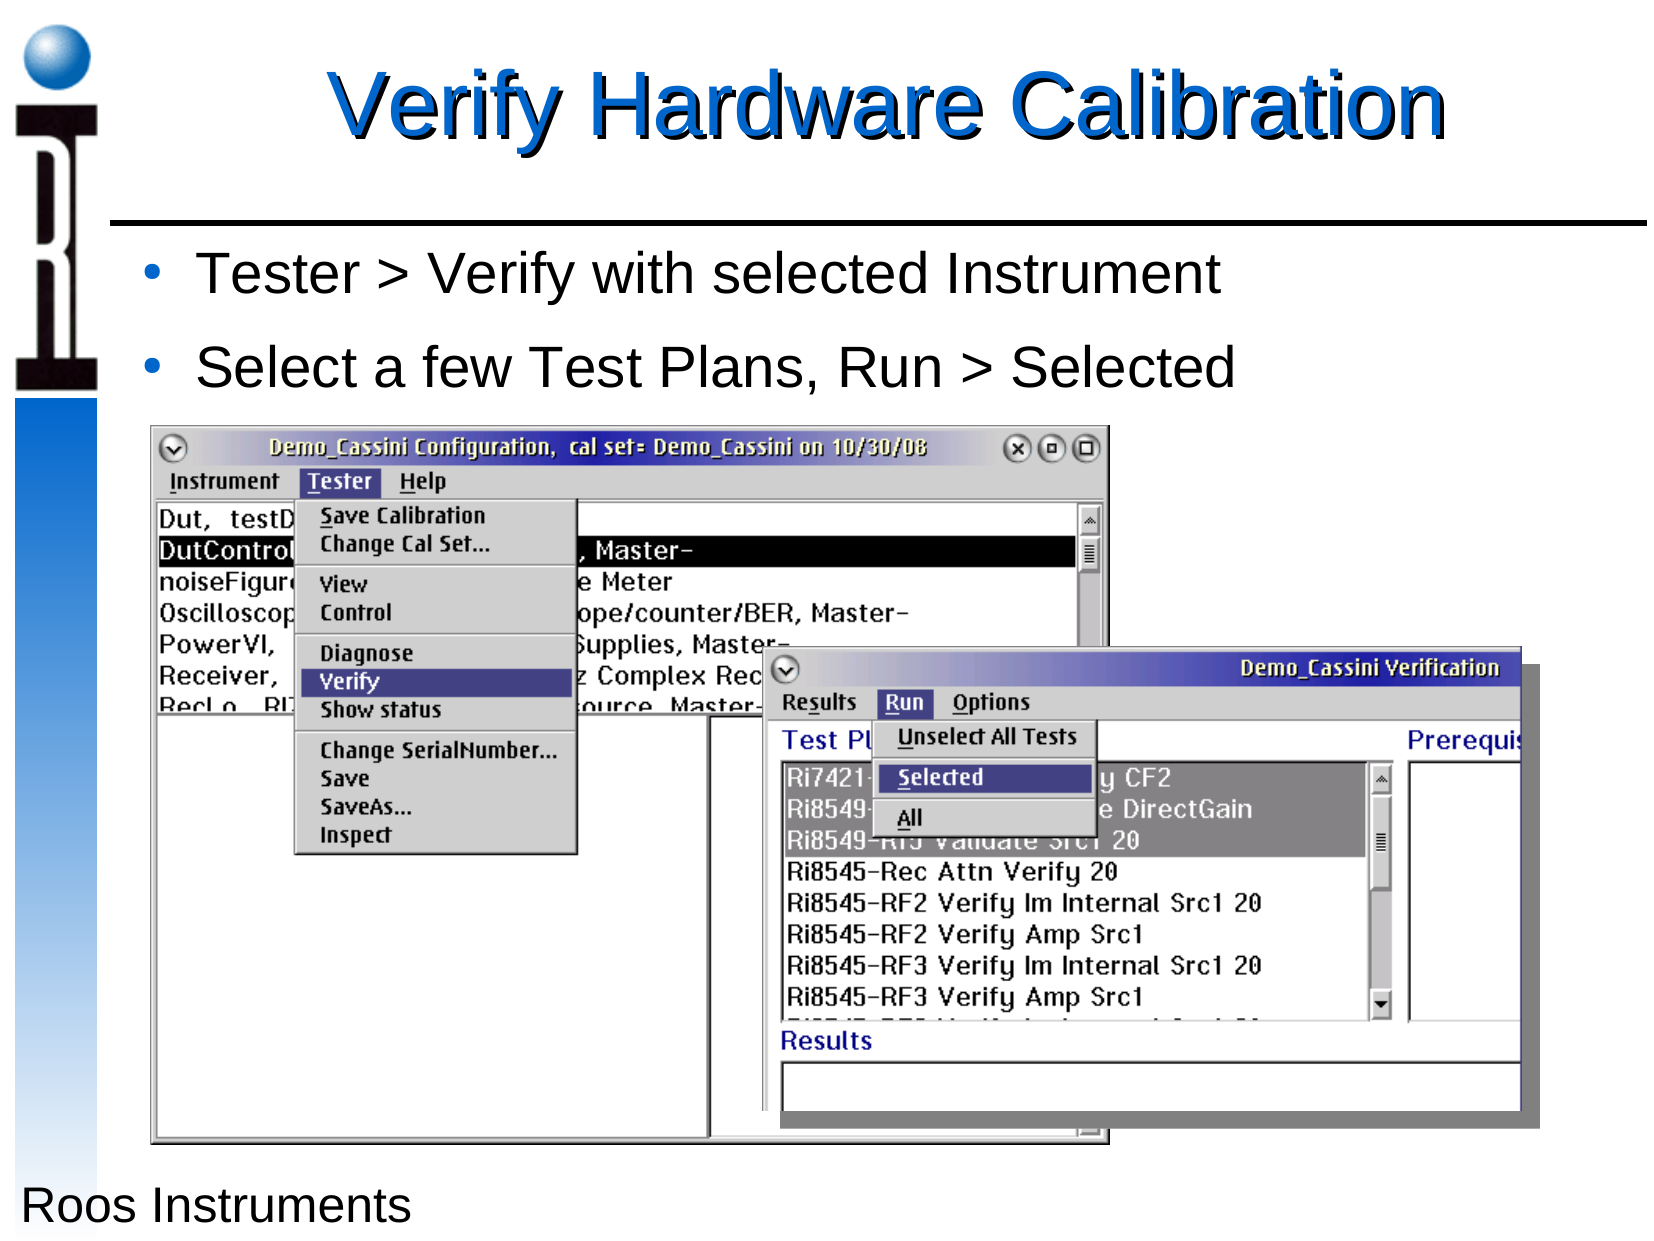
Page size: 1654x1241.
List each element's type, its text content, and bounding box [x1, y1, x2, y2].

title Verify Hardware Calibration [121, 0, 1654, 208]
picture [11, 20, 103, 398]
list Tester > Verify with selected Instrument Select a few Test Plans, Run > Selected [124, 240, 1654, 1104]
picture [150, 425, 1522, 1145]
